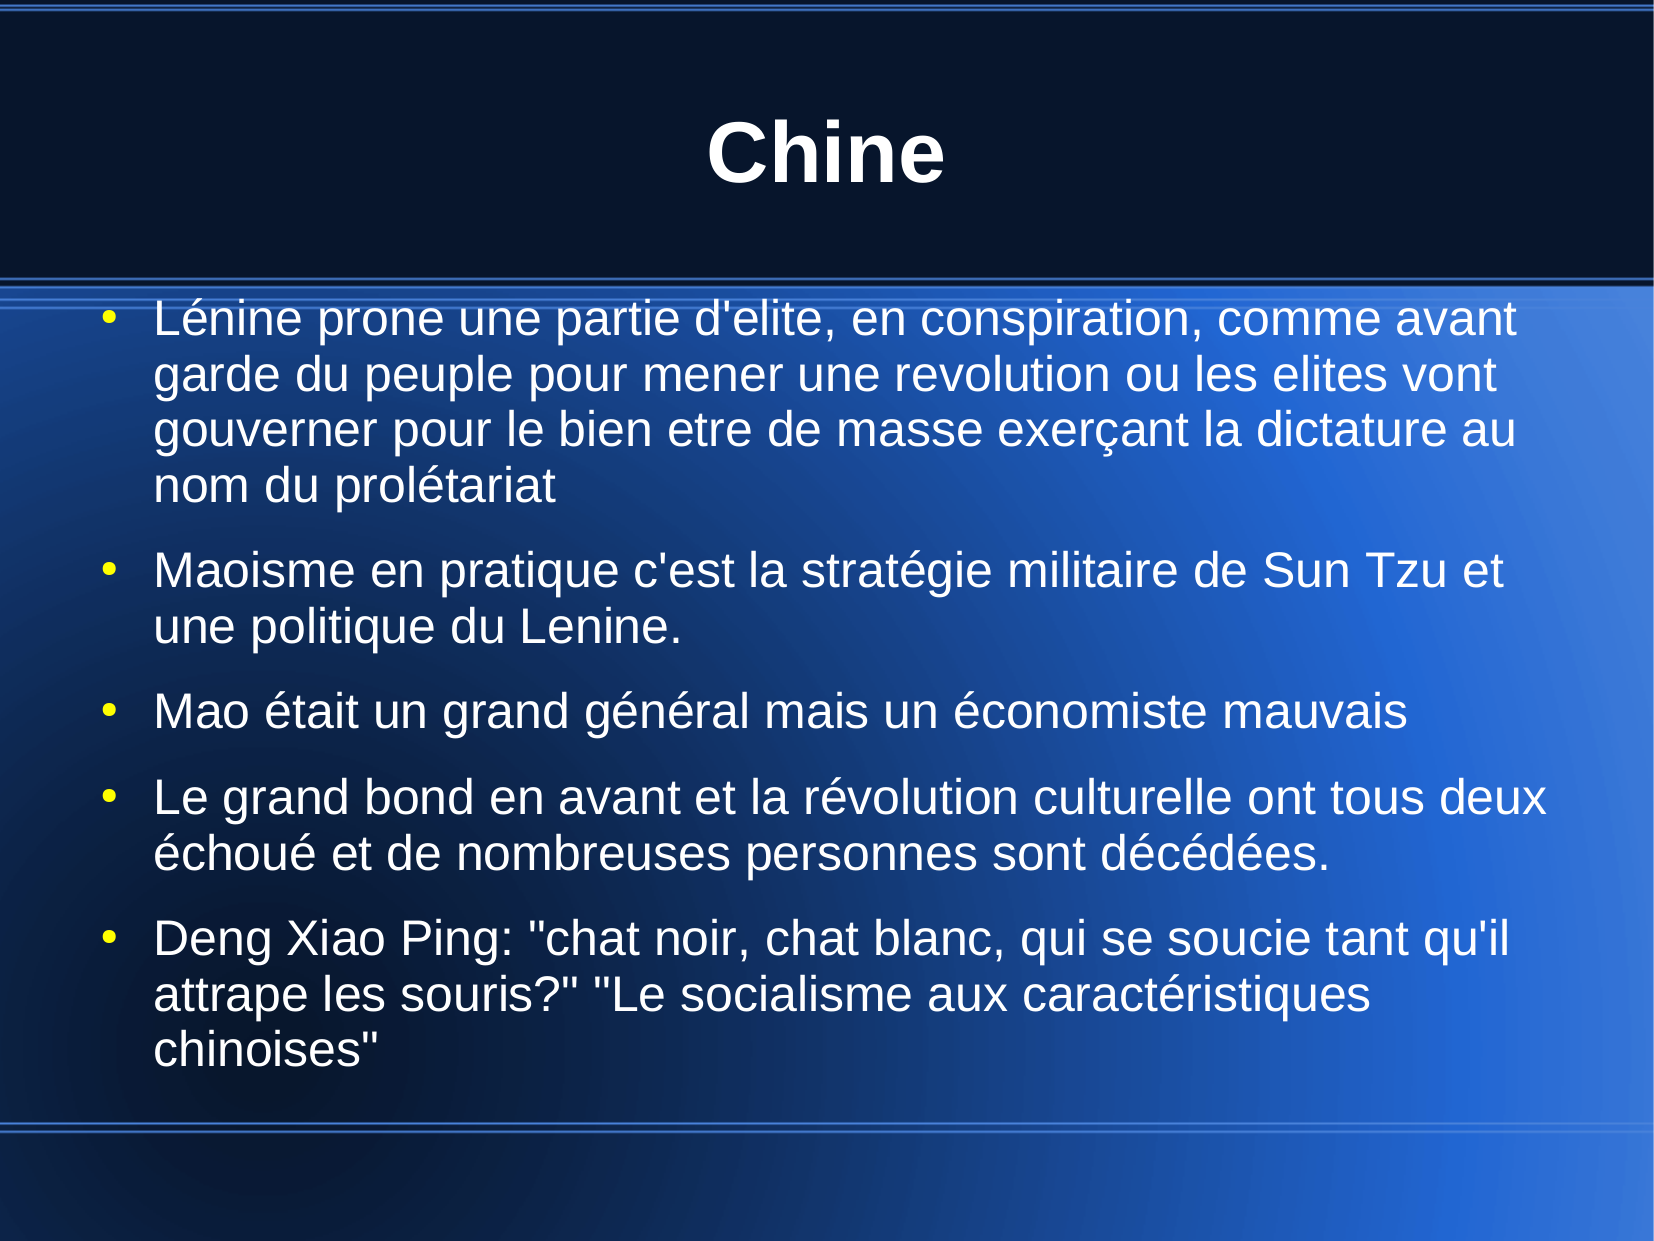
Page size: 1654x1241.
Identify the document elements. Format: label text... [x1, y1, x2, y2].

list Lénine prone une partie d'elite, en conspiration, comme avant garde du peuple pour mener une revolution ou les elites vont gouverner pour le bien etre de masse exerçant la dictature au nom du prolétariat Maoisme en pratique c'est la stratégie militaire de Sun Tzu et une politique du Lenine. Mao était un grand général mais un économiste mauvais Le grand bond en avant et la révolution culturelle ont tous deux échoué et de nombreuses personnes sont décédées. Deng Xiao Ping: "chat noir, chat blanc, qui se soucie tant qu'il attrape les souris?" "Le socialisme aux caractéristiques chinoises" [82, 290, 1571, 1241]
title Chine [82, 49, 1571, 257]
picture [0, 0, 1654, 1241]
